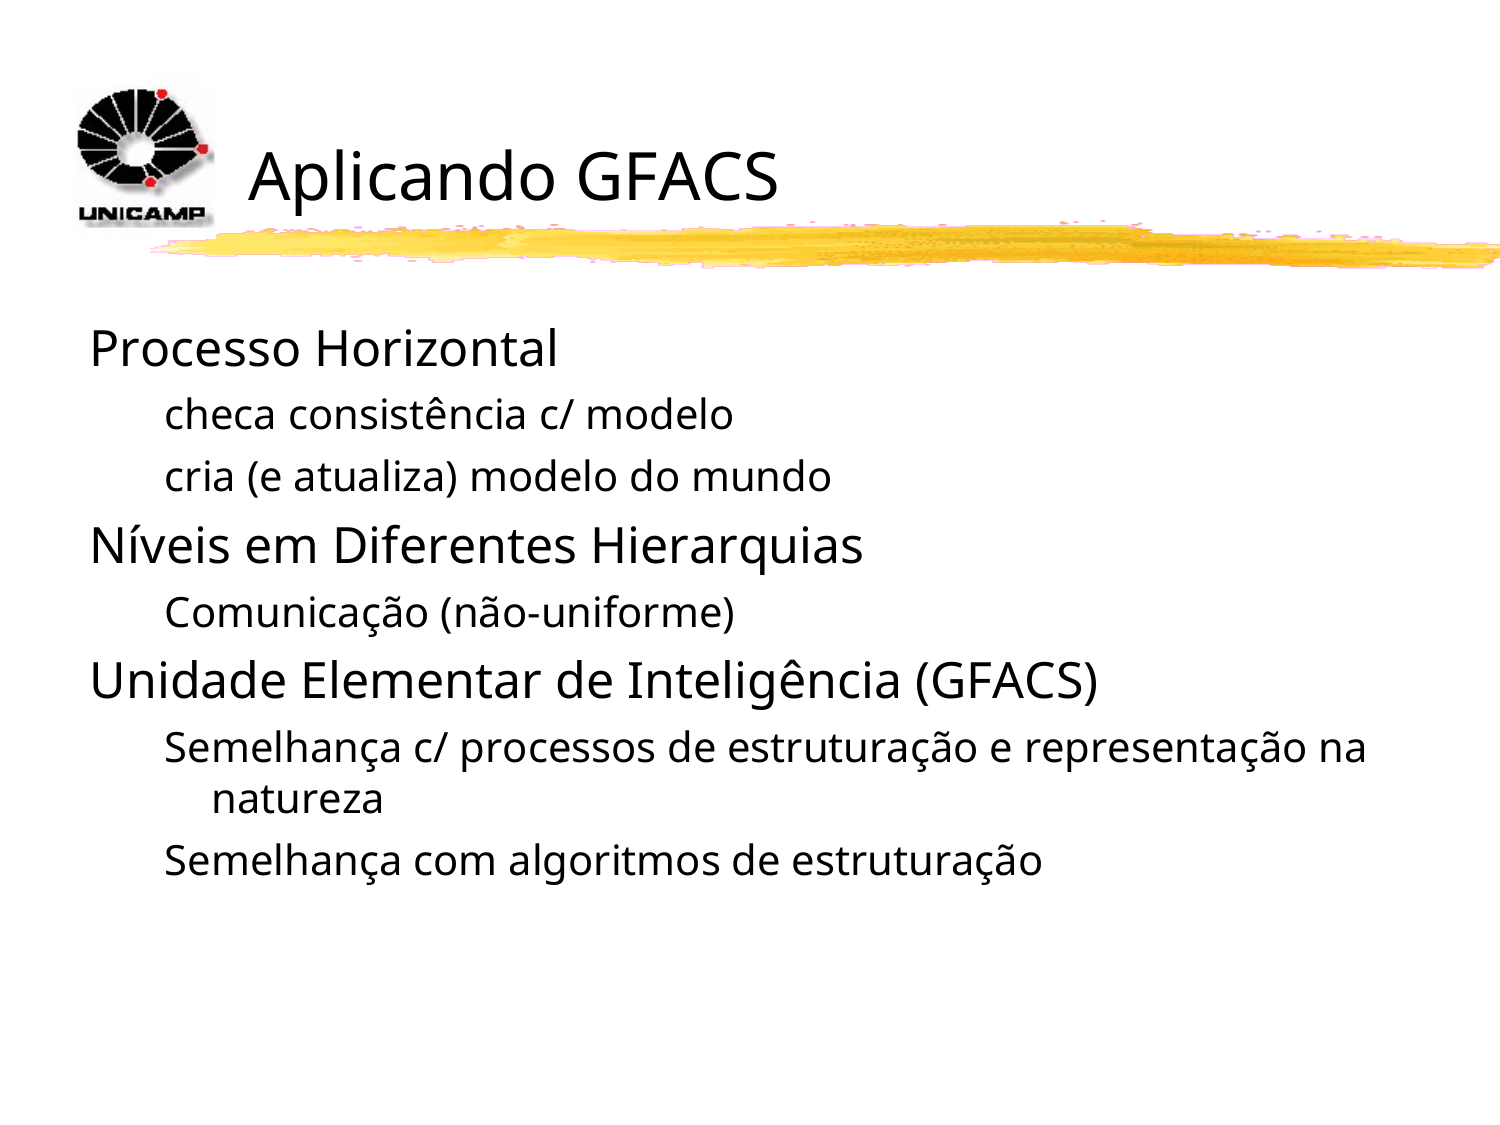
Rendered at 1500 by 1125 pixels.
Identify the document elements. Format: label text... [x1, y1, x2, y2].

list Processo Horizontal checa consistência c/ modelo cria (e atualiza) modelo do mundo Níveis em Diferentes Hierarquias Comunicação (não-uniforme) Unidade Elementar de Inteligência (GFACS) Semelhança c/ processos de estruturação e representação na natureza Semelhança com algoritmos de estruturação [74, 309, 1417, 994]
picture [75, 74, 1500, 279]
title Aplicando GFACS [233, 37, 1434, 225]
